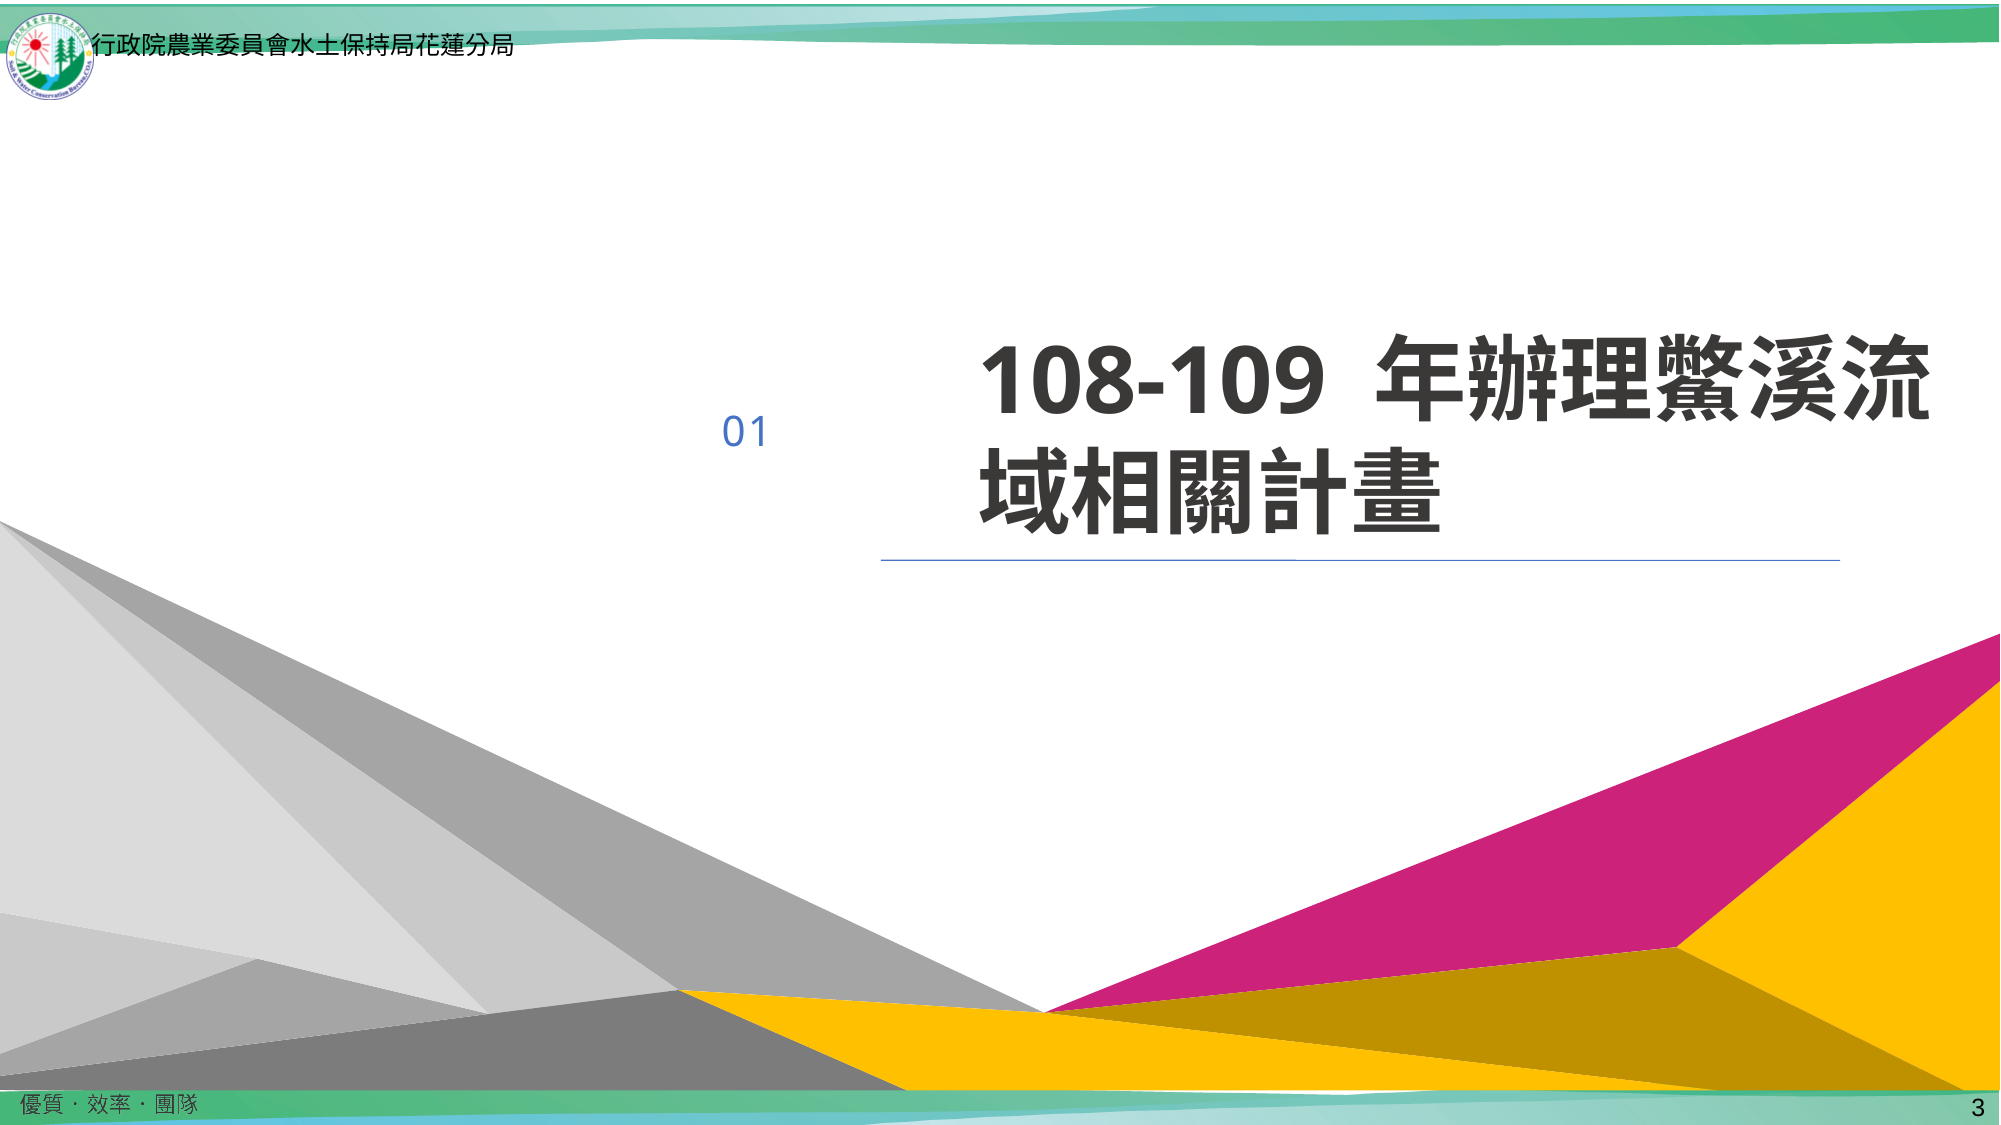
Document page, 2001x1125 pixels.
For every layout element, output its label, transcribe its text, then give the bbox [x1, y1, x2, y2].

picture [0, 1090, 1550, 1125]
text_box [0, 521, 2000, 1091]
text_box 108-109 年辦理鱉溪流域相關計畫 [962, 313, 1957, 553]
slide_number <編號> [1550, 1084, 2000, 1125]
text_box 01 [706, 397, 787, 463]
picture [0, 4, 1999, 1012]
